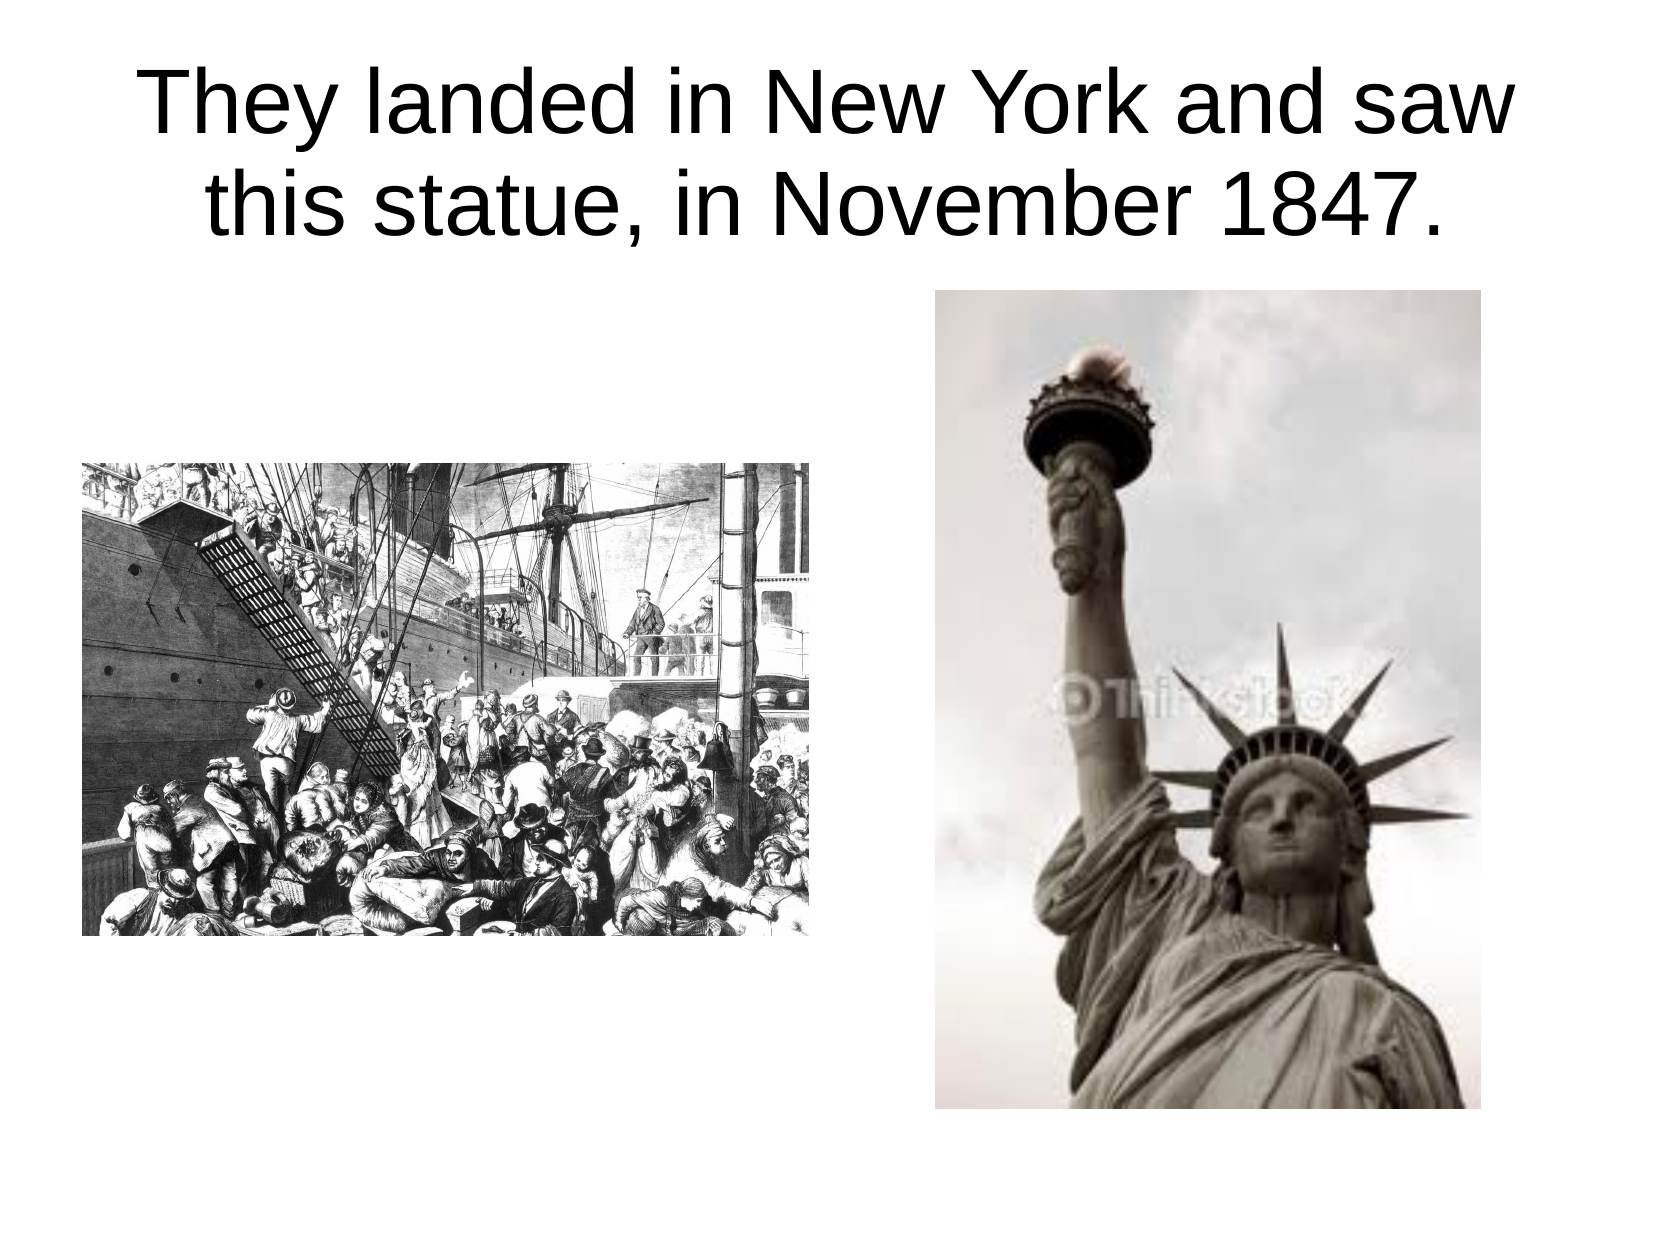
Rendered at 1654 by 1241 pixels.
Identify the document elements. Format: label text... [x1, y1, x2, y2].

title They landed in New York and saw this statue, in November 1847. [82, 49, 1571, 257]
picture [82, 463, 809, 936]
picture [935, 290, 1481, 1109]
